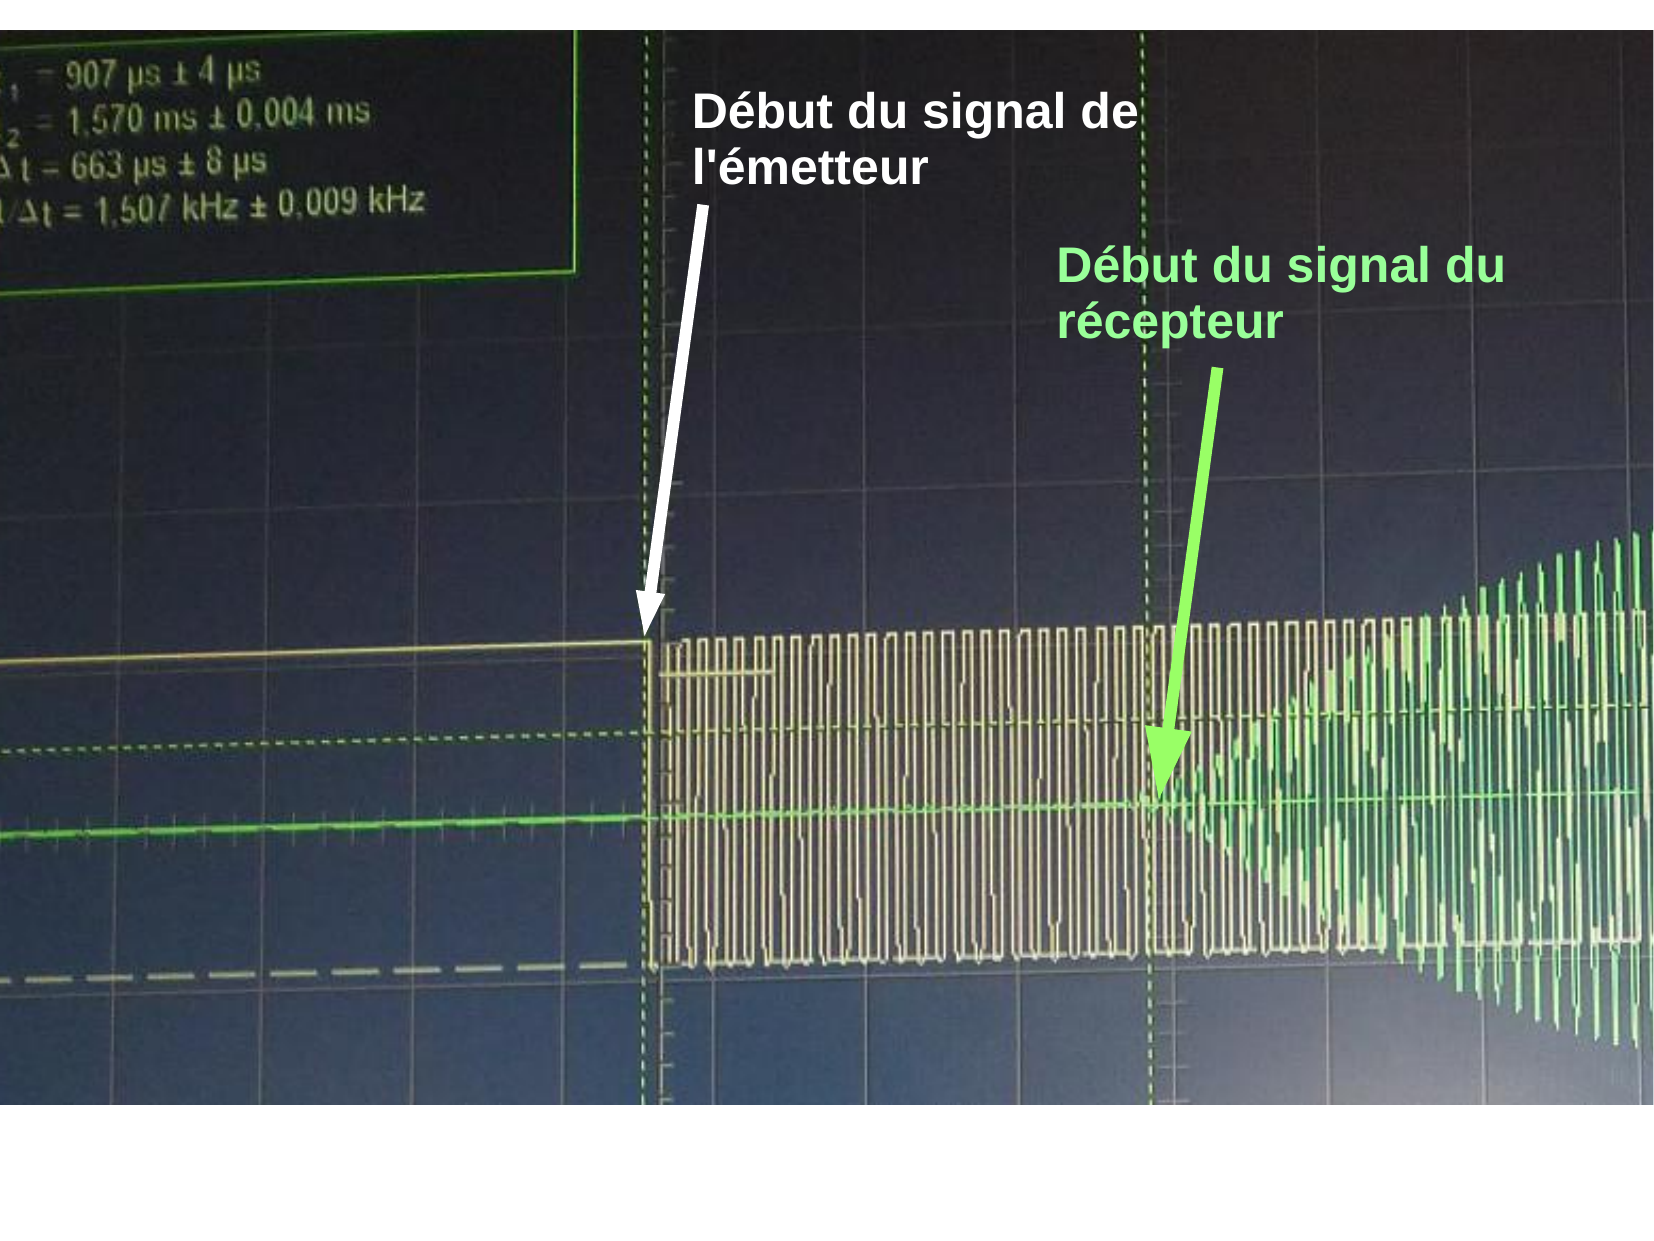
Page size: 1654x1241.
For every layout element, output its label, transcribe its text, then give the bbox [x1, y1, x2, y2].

text_box Début du signal de l'émetteur [677, 75, 1272, 205]
picture [0, 30, 1654, 1105]
text_box Début du signal du récepteur [1041, 230, 1637, 359]
